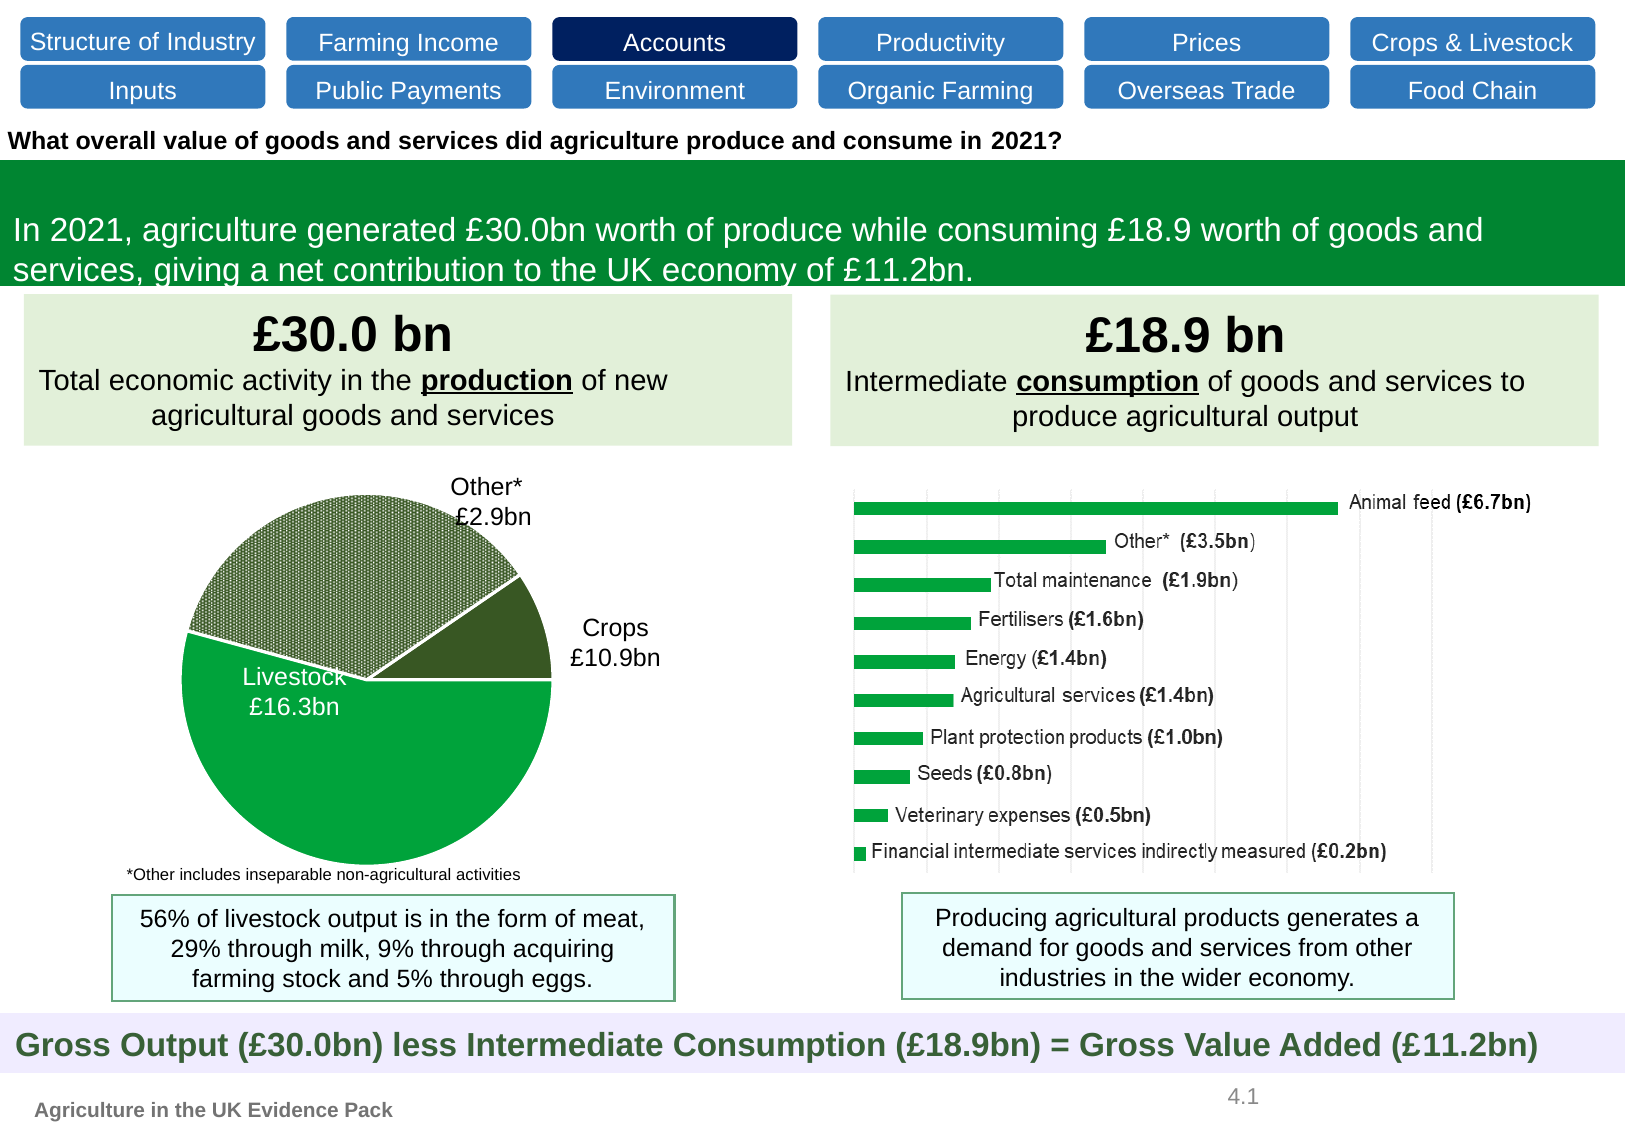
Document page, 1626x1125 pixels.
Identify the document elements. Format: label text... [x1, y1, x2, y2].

picture [833, 386, 1602, 919]
text_box Livestock £16.3bn [227, 653, 362, 728]
text_box Environment [552, 64, 798, 109]
text_box Prices [1084, 17, 1330, 61]
text_box Inputs [20, 64, 266, 109]
text_box *Other includes inseparable non-agricultural activities [112, 856, 567, 891]
text_box Food Chain [1350, 64, 1596, 109]
text_box Organic Farming [818, 64, 1064, 109]
text_box Gross Output (£30.0bn) less Intermediate Consumption (£18.9bn) = Gross Value Added (£11.2bn) [0, 1013, 1625, 1073]
text_box £18.9 bn Intermediate consumption of goods and services to produce agricultural output [830, 294, 1599, 447]
text_box What overall value of goods and services did agriculture produce and consume in 2021? [0, 117, 1086, 160]
text_box Public Payments [286, 64, 532, 109]
text_box Productivity [818, 17, 1064, 61]
text_box Accounts [552, 17, 798, 61]
text_box Crops £10.9bn [555, 604, 676, 679]
text_box Producing agricultural products generates a demand for goods and services from other industries in the wider economy. [901, 893, 1454, 1000]
text_box Other* £2.9bn [435, 463, 552, 538]
text_box In 2021, agriculture generated £30.0bn worth of produce while consuming £18.9 worth of goods and services, giving a net contribution to the UK economy of £11.2bn. [0, 160, 1625, 286]
text_box Agriculture in the UK Evidence Pack [34, 1097, 393, 1122]
text_box Overseas Trade [1084, 64, 1330, 109]
text_box Crops & Livestock [1350, 17, 1596, 61]
text_box 4.1 [1212, 1065, 1579, 1125]
text_box £30.0 bn Total economic activity in the production of new agricultural goods and services [23, 294, 793, 446]
text_box Farming Income [286, 17, 532, 61]
text_box Structure of Industry [20, 17, 266, 61]
chart [47, 485, 686, 875]
text_box 56% of livestock output is in the form of meat, 29% through milk, 9% through acquiring farming stock and 5% through eggs. [111, 894, 675, 1001]
